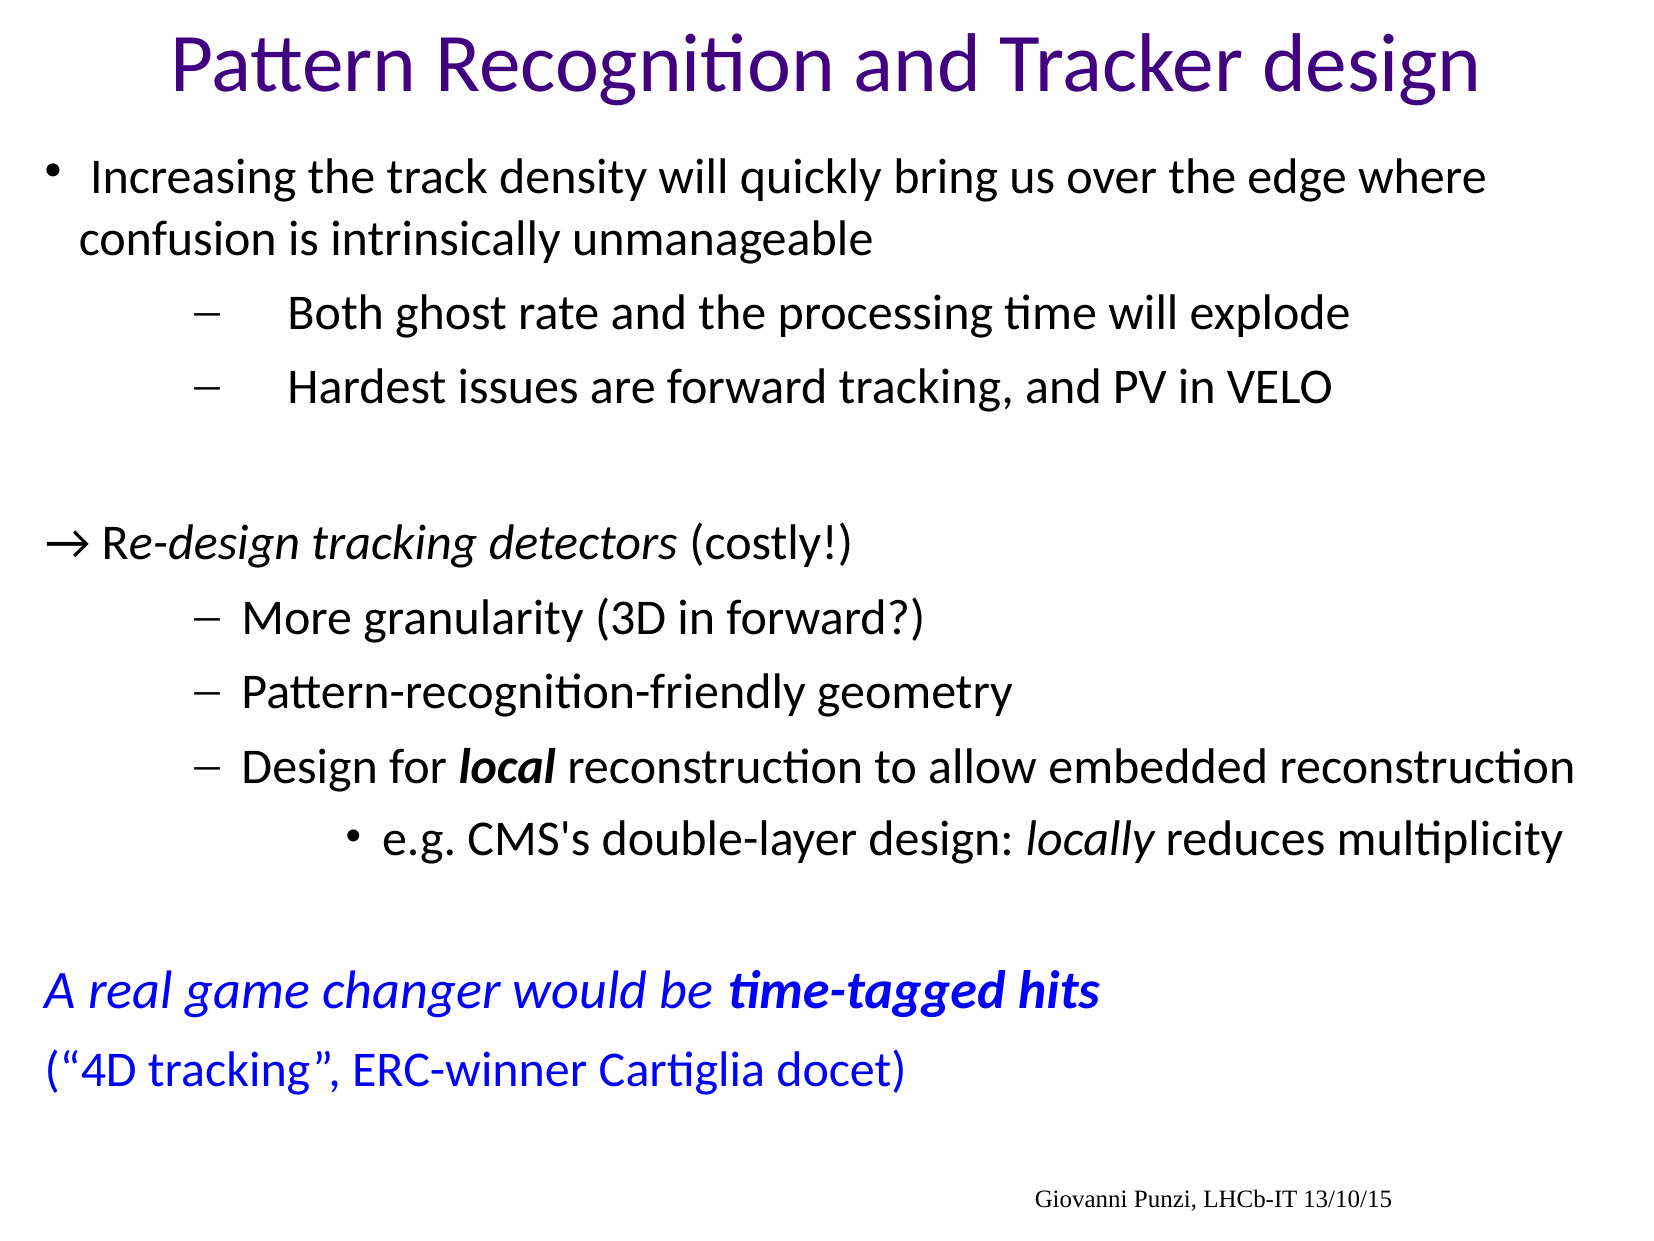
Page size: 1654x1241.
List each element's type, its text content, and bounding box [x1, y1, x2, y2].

title Pattern Recognition and Tracker design [82, 5, 1571, 111]
list Increasing the track density will quickly bring us over the edge where confusion is intrinsically unmanageable Both ghost rate and the processing time will explode Hardest issues are forward tracking, and PV in VELO → Re-design tracking detectors (costly!) More granularity (3D in forward?) Pattern-recognition-friendly geometry Design for local reconstruction to allow embedded reconstruction e.g. CMS's double-layer design: locally reduces multiplicity A real game changer would be time-tagged hits (“4D tracking”, ERC-winner Cartiglia docet) [29, 134, 1635, 1201]
